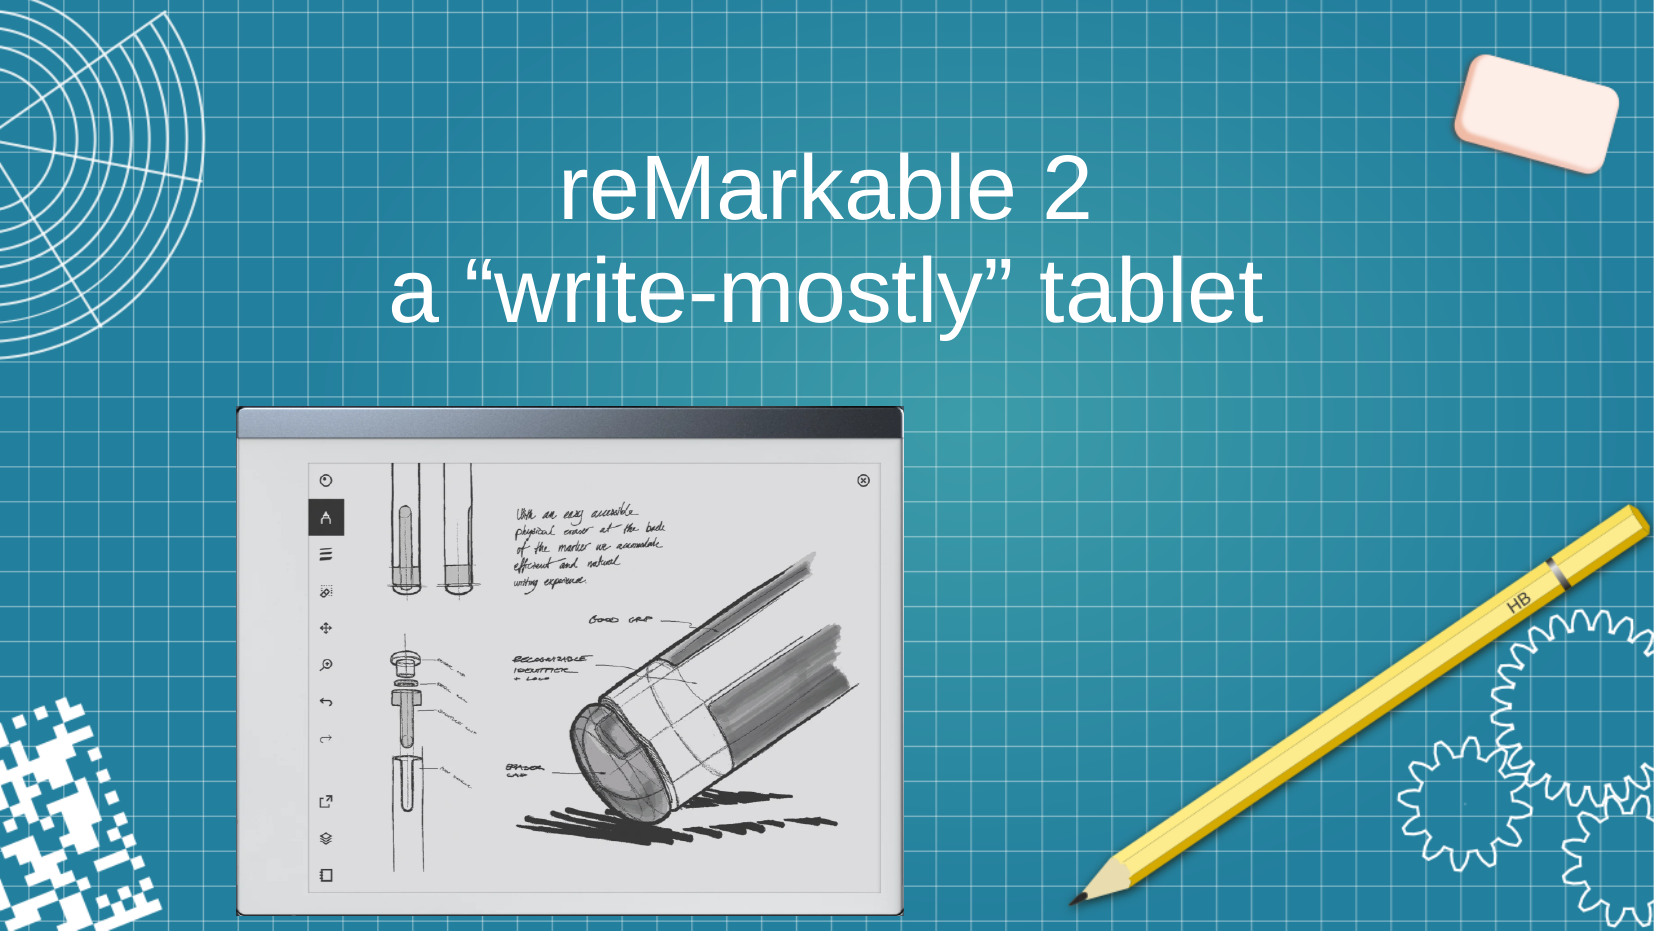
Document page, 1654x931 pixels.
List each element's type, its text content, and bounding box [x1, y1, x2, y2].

picture [0, 0, 1654, 931]
title reMarkable 2 a “write-mostly” tablet [82, 132, 1571, 346]
